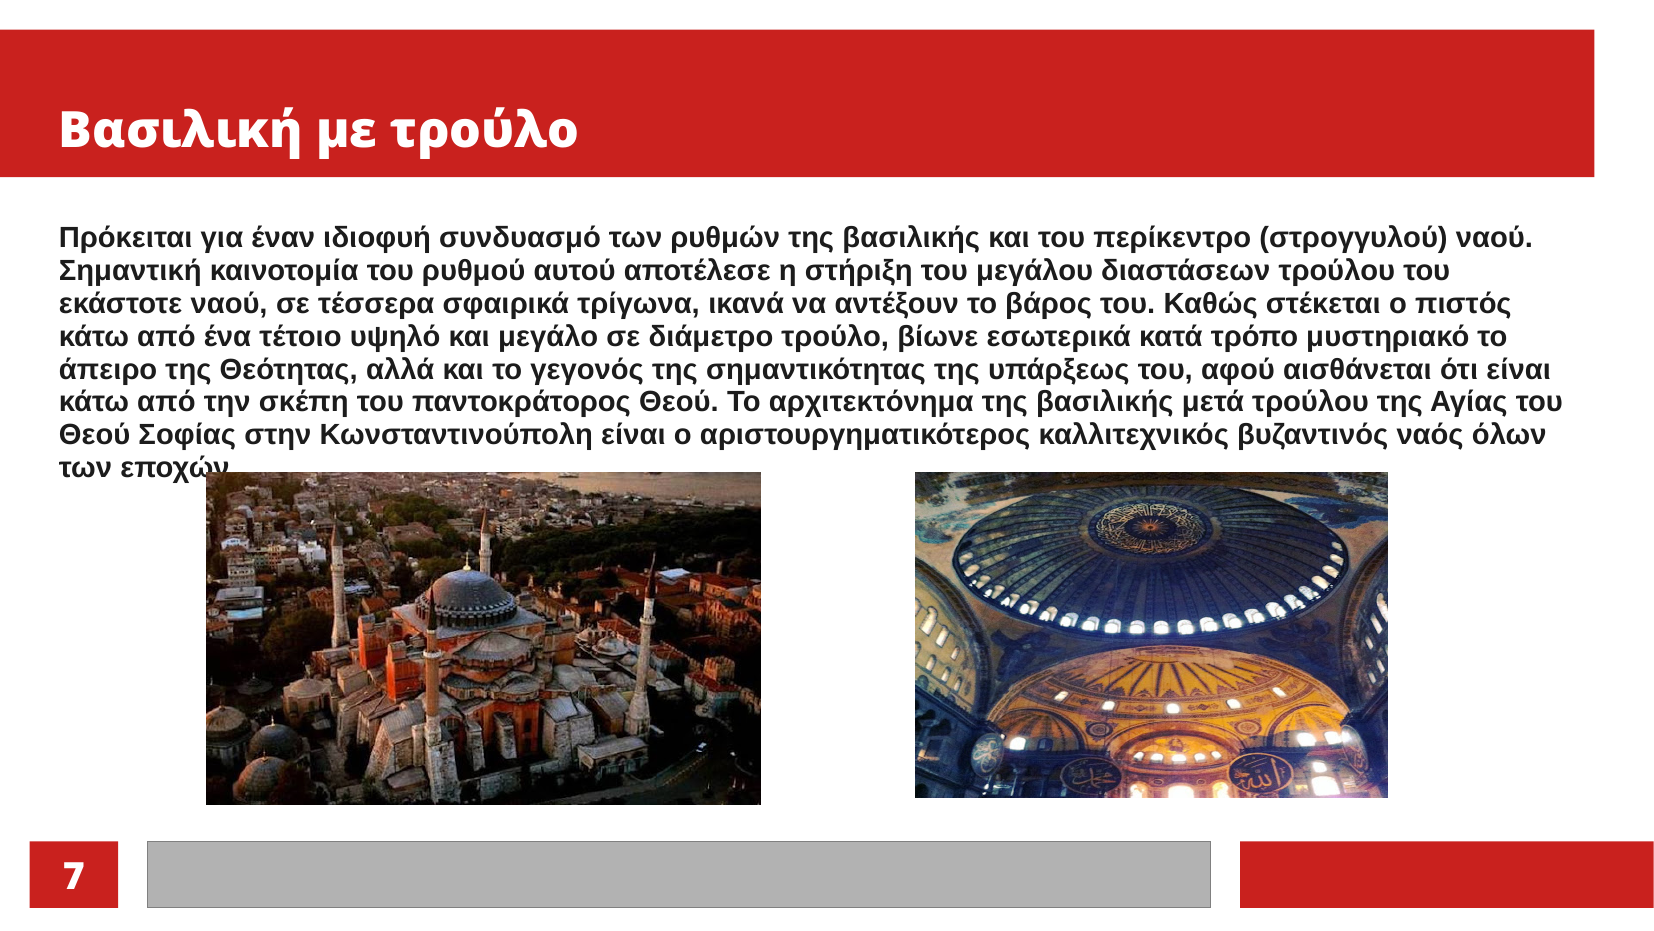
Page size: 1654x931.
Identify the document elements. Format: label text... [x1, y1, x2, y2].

picture [915, 472, 1388, 798]
picture [206, 472, 761, 805]
title Βασιλική με τρούλο [59, 44, 1595, 163]
list Πρόκειται για έναν ιδιοφυή συνδυασμό των ρυθμών της βασιλικής και του περίκεντρο (στρογγυλού) ναού. Σημαντική καινοτομία του ρυθμού αυτού αποτέλεσε η στήριξη του μεγάλου διαστάσεων τρούλου του εκάστοτε ναού, σε τέσσερα σφαιρικά τρίγωνα, ικανά να αντέξουν το βάρος του. Καθώς στέκεται ο πιστός κάτω από ένα τέτοιο υψηλό και μεγάλο σε διάμετρο τρούλο, βίωνε εσωτερικά κατά τρόπο μυστηριακό το άπειρο της Θεότητας, αλλά και το γεγονός της σημαντικότητας της υπάρξεως του, αφού αισθάνεται ότι είναι κάτω από την σκέπη του παντοκράτορος Θεού. Το αρχιτεκτόνημα της βασιλικής μετά τρούλου της Αγίας του Θεού Σοφίας στην Κωνσταντινούπολη είναι ο αριστουργηματικότερος καλλιτεχνικός βυζαντινός ναός όλων των εποχών. [59, 221, 1565, 798]
